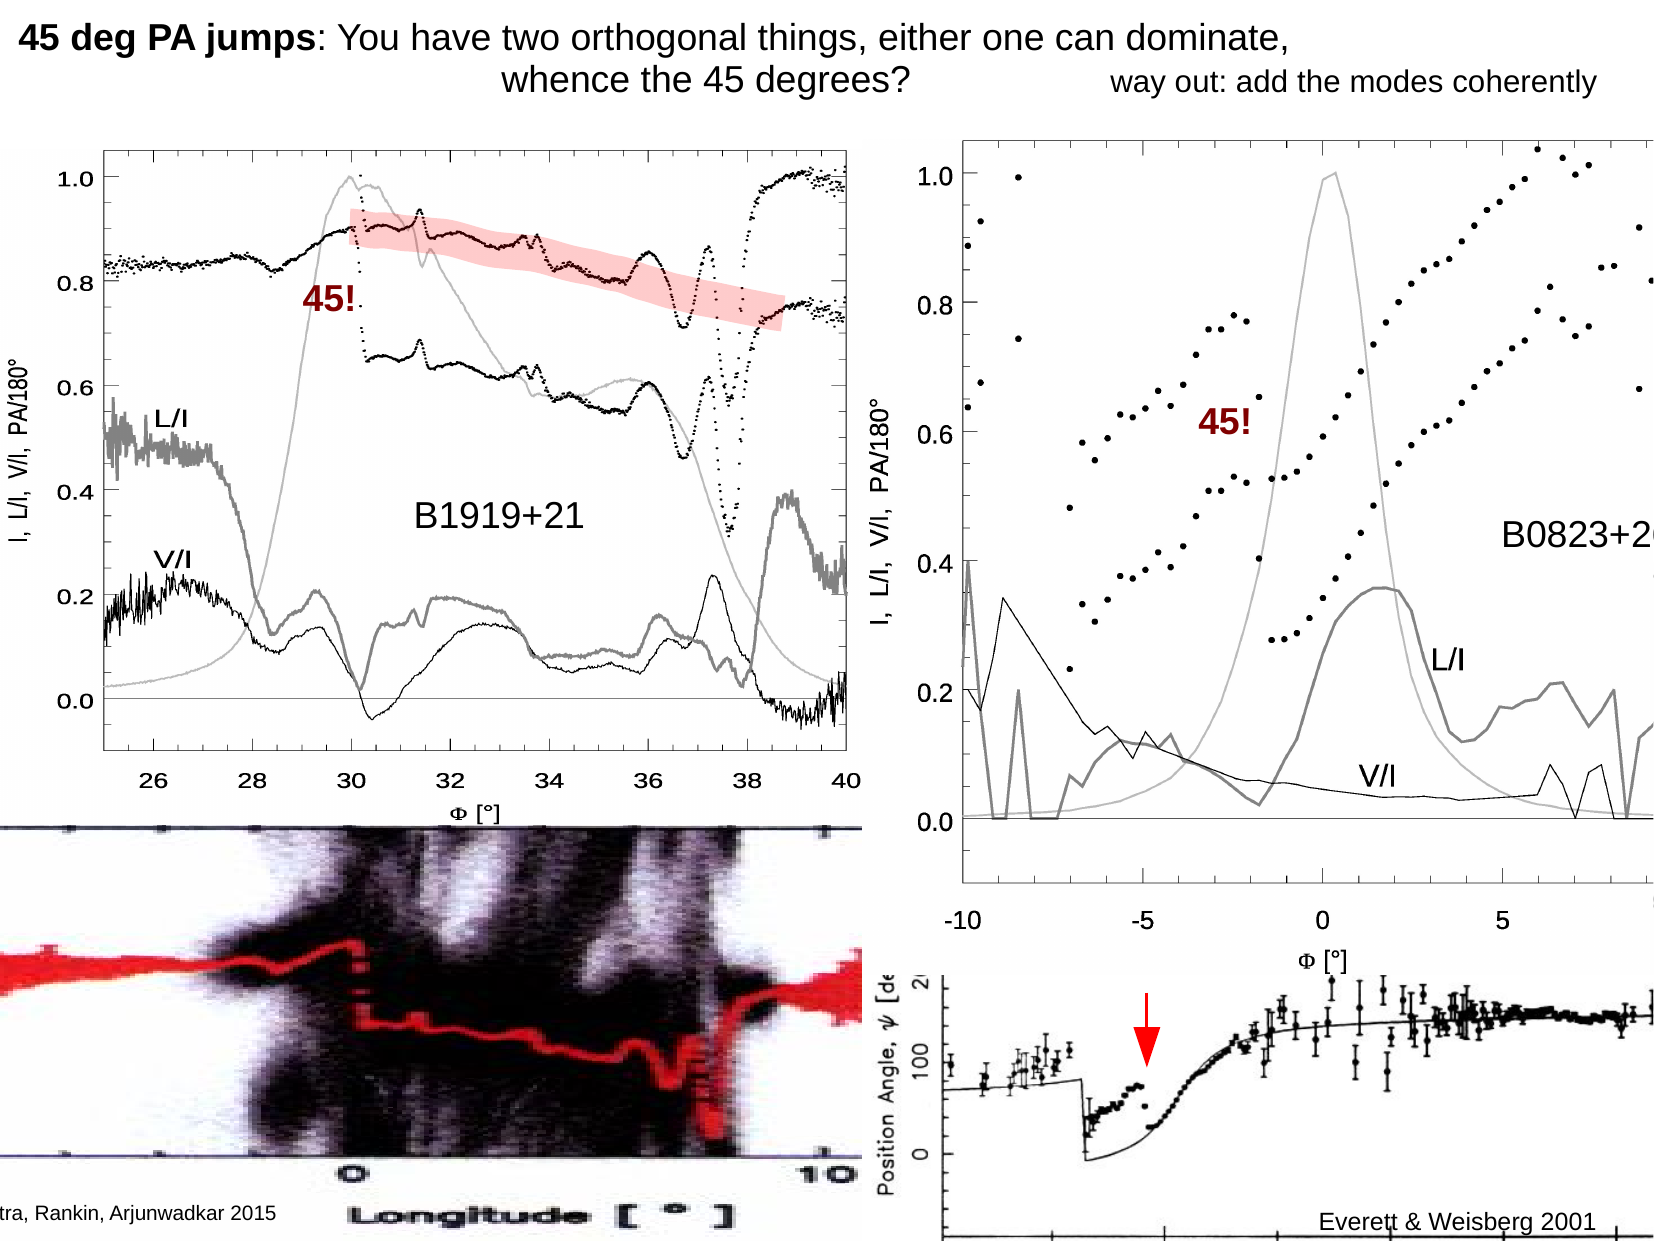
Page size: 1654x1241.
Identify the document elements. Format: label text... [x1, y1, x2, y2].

text_box Everett & Weisberg 2001 [1303, 1200, 1613, 1241]
text_box Mitra, Rankin, Arjunwadkar 2015 [0, 1194, 355, 1238]
picture [0, 139, 1654, 1241]
text_box 45! [262, 262, 376, 338]
text_box B0823+26 [1486, 505, 1654, 563]
text_box 45 deg PA jumps: You have two orthogonal things, either one can dominate, whence the 45 degrees? way out: add the modes coherently [3, 9, 1613, 149]
text_box B1919+21 [398, 487, 601, 545]
text_box 45! [1162, 393, 1276, 451]
